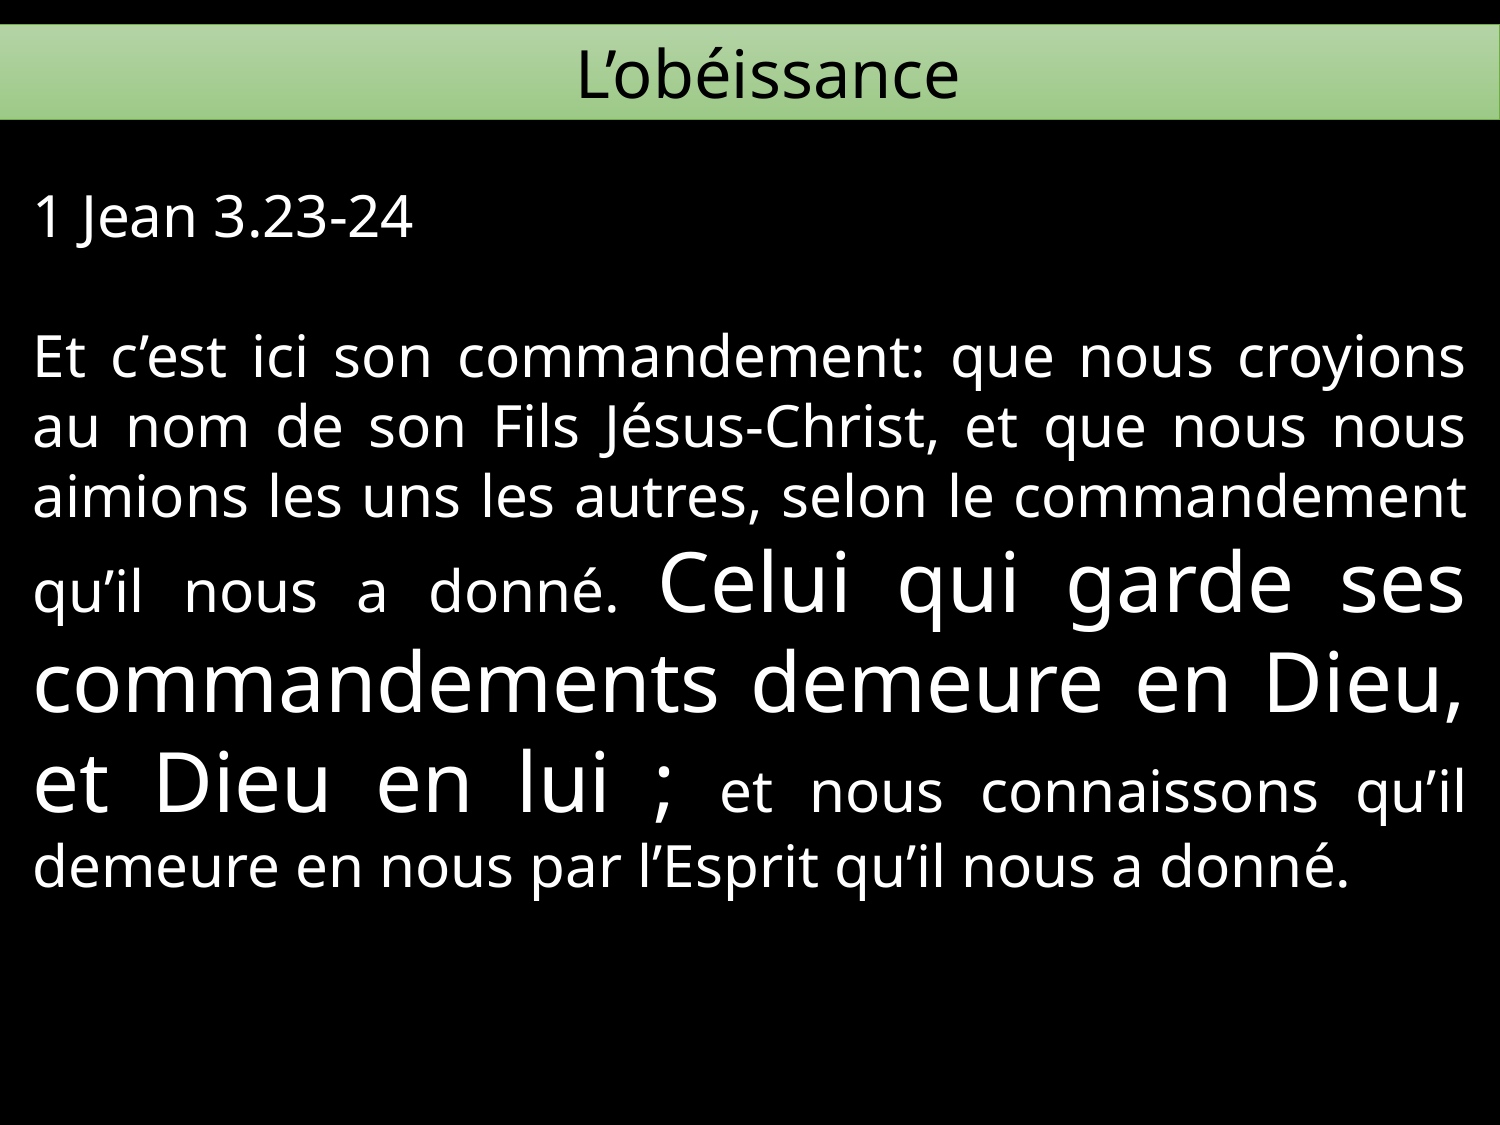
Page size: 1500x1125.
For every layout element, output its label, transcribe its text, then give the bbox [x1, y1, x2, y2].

text_box L’obéissance [0, 24, 1500, 120]
text_box 1 Jean 3.23-24 Et c’est ici son commandement: que nous croyions au nom de son Fils Jésus-Christ, et que nous nous aimions les uns les autres, selon le commandement qu’il nous a donné. Celui qui garde ses commandements demeure en Dieu, et Dieu en lui ; et nous connaissons qu’il demeure en nous par l’Esprit qu’il nous a donné. [17, 171, 1482, 907]
